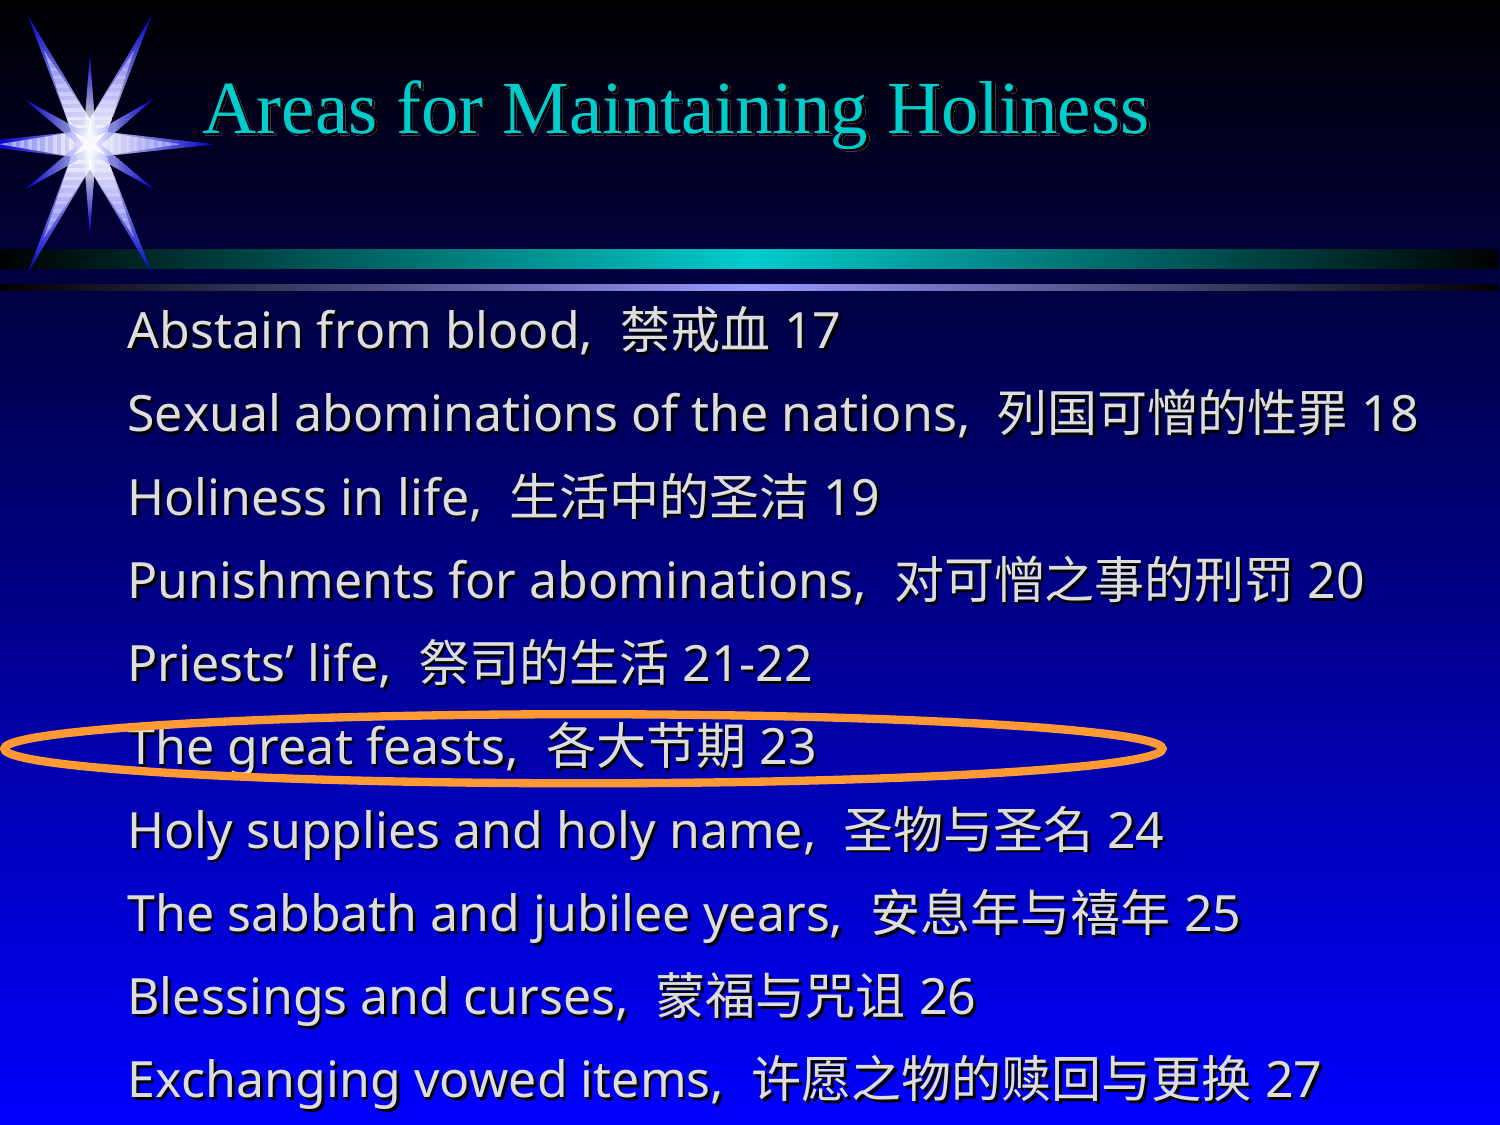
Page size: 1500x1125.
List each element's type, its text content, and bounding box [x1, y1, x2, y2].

title Areas for Maintaining Holiness [187, 56, 1463, 244]
list Abstain from blood, 禁戒血17 Sexual abominations of the nations, 列国可憎的性罪18 Holiness in life, 生活中的圣洁19 Punishments for abominations, 对可憎之事的刑罚20 Priests’ life, 祭司的生活21-22 The great feasts, 各大节期23 Holy supplies and holy name, 圣物与圣名24 The sabbath and jubilee years, 安息年与禧年25 Blessings and curses, 蒙福与咒诅26 Exchanging vowed items, 许愿之物的赎回与更换27 [112, 719, 1155, 779]
list Abstain from blood, 禁戒血17 Sexual abominations of the nations, 列国可憎的性罪18 Holiness in life, 生活中的圣洁19 Punishments for abominations, 对可憎之事的刑罚20 Priests’ life, 祭司的生活21-22 The great feasts, 各大节期23 Holy supplies and holy name, 圣物与圣名24 The sabbath and jubilee years, 安息年与禧年25 Blessings and curses, 蒙福与咒诅26 Exchanging vowed items, 许愿之物的赎回与更换27 [112, 287, 1438, 1103]
